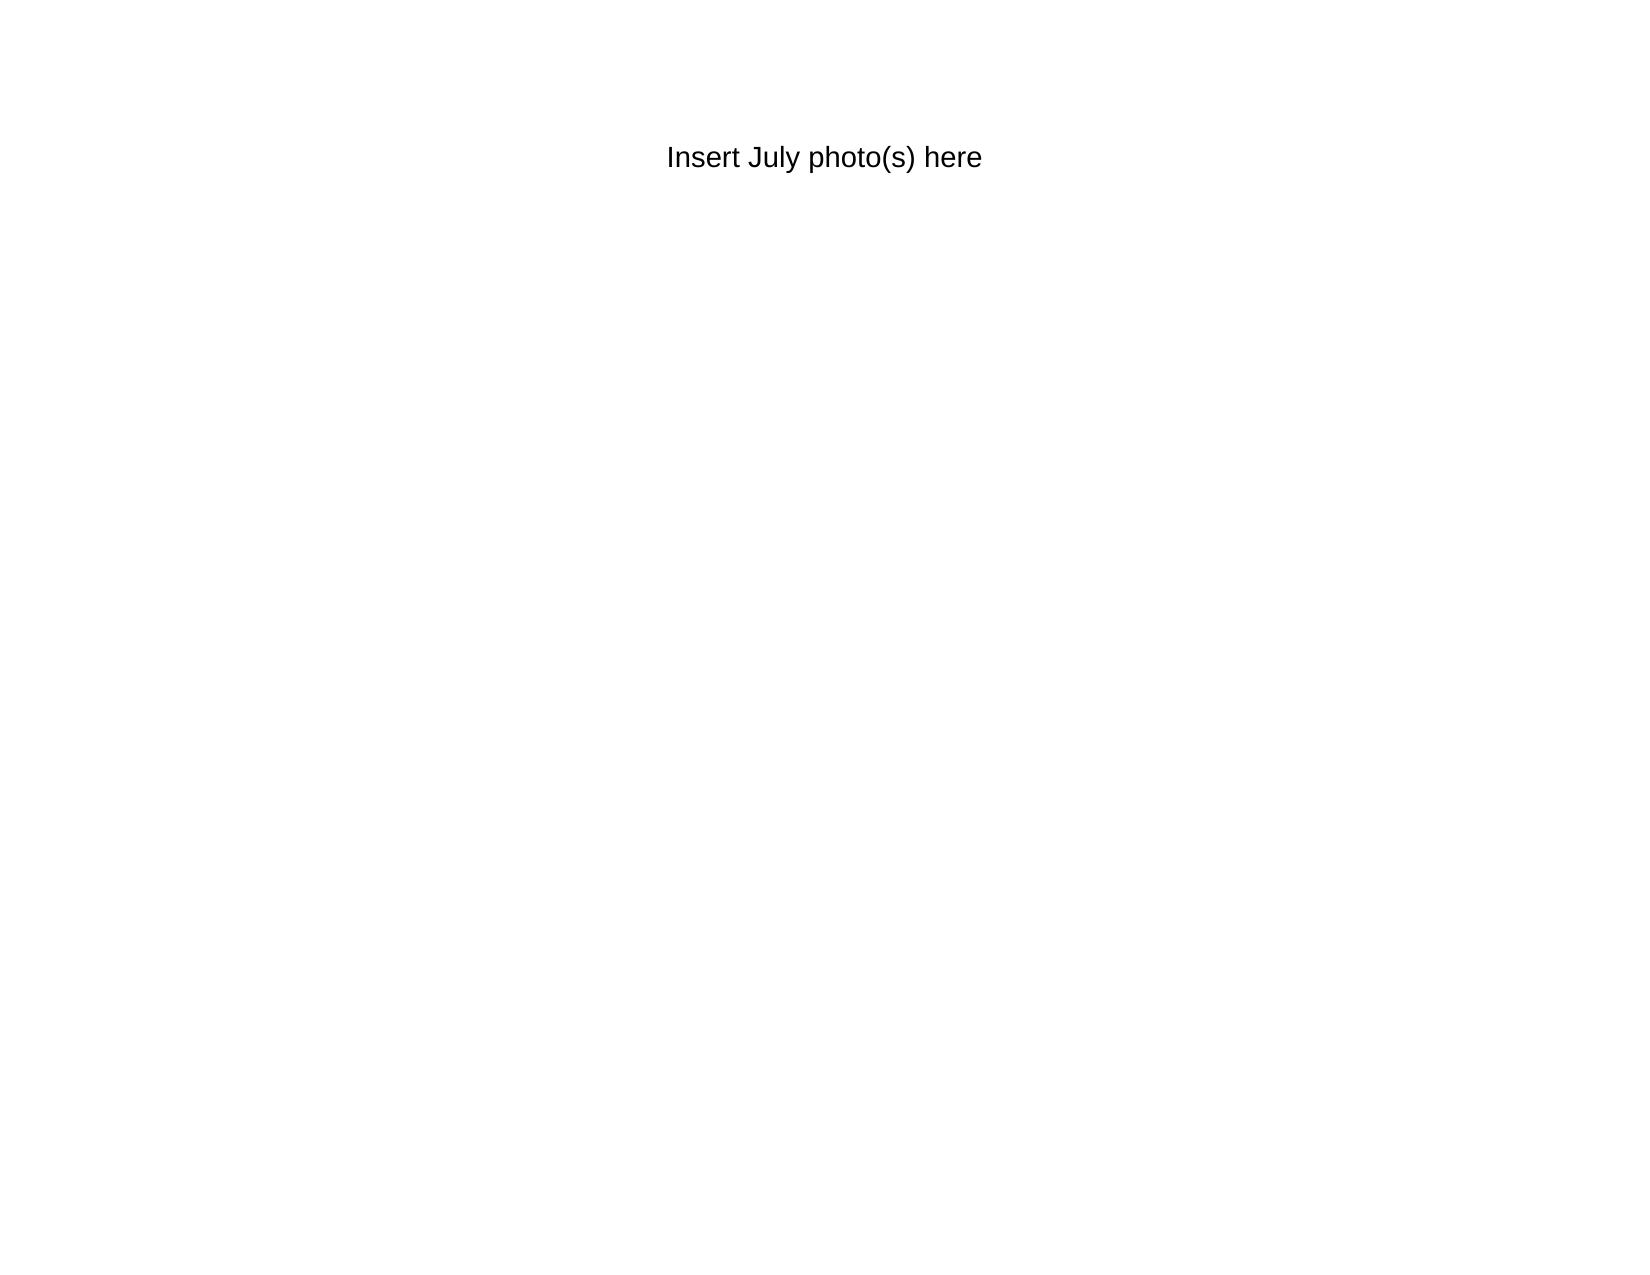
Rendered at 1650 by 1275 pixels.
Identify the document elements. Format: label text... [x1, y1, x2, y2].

title Insert July photo(s) here [82, 50, 1568, 264]
